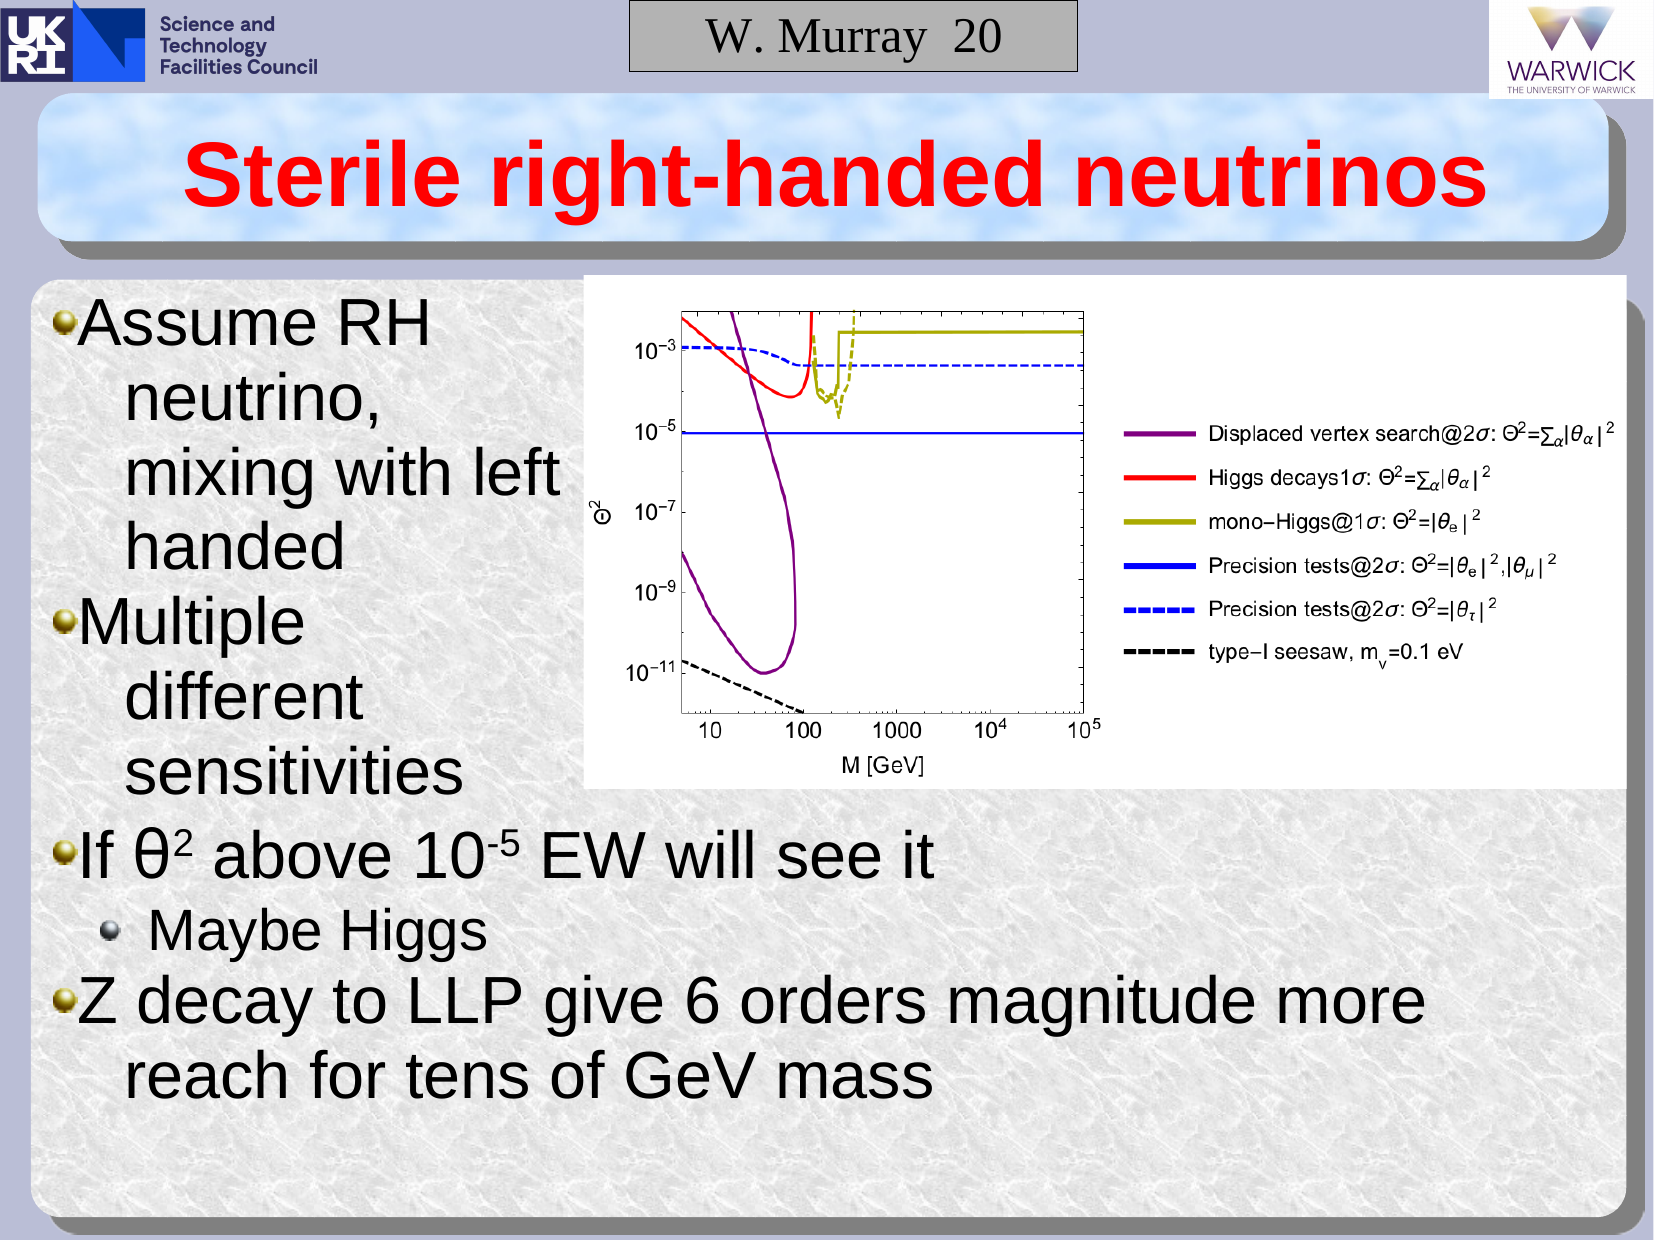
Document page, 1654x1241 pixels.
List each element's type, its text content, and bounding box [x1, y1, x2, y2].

picture [30, 275, 1627, 1218]
picture [37, 0, 1654, 242]
title Sterile right-handed neutrinos [90, 101, 1584, 249]
picture [0, 0, 317, 82]
list If θ2 above 10-5 EW will see it Maybe Higgs Z decay to LLP give 6 orders magnitude more reach for tens of GeV mass [53, 807, 1603, 1210]
list Assume RH neutrino, mixing with left handed Multiple different sensitivities [53, 285, 563, 807]
